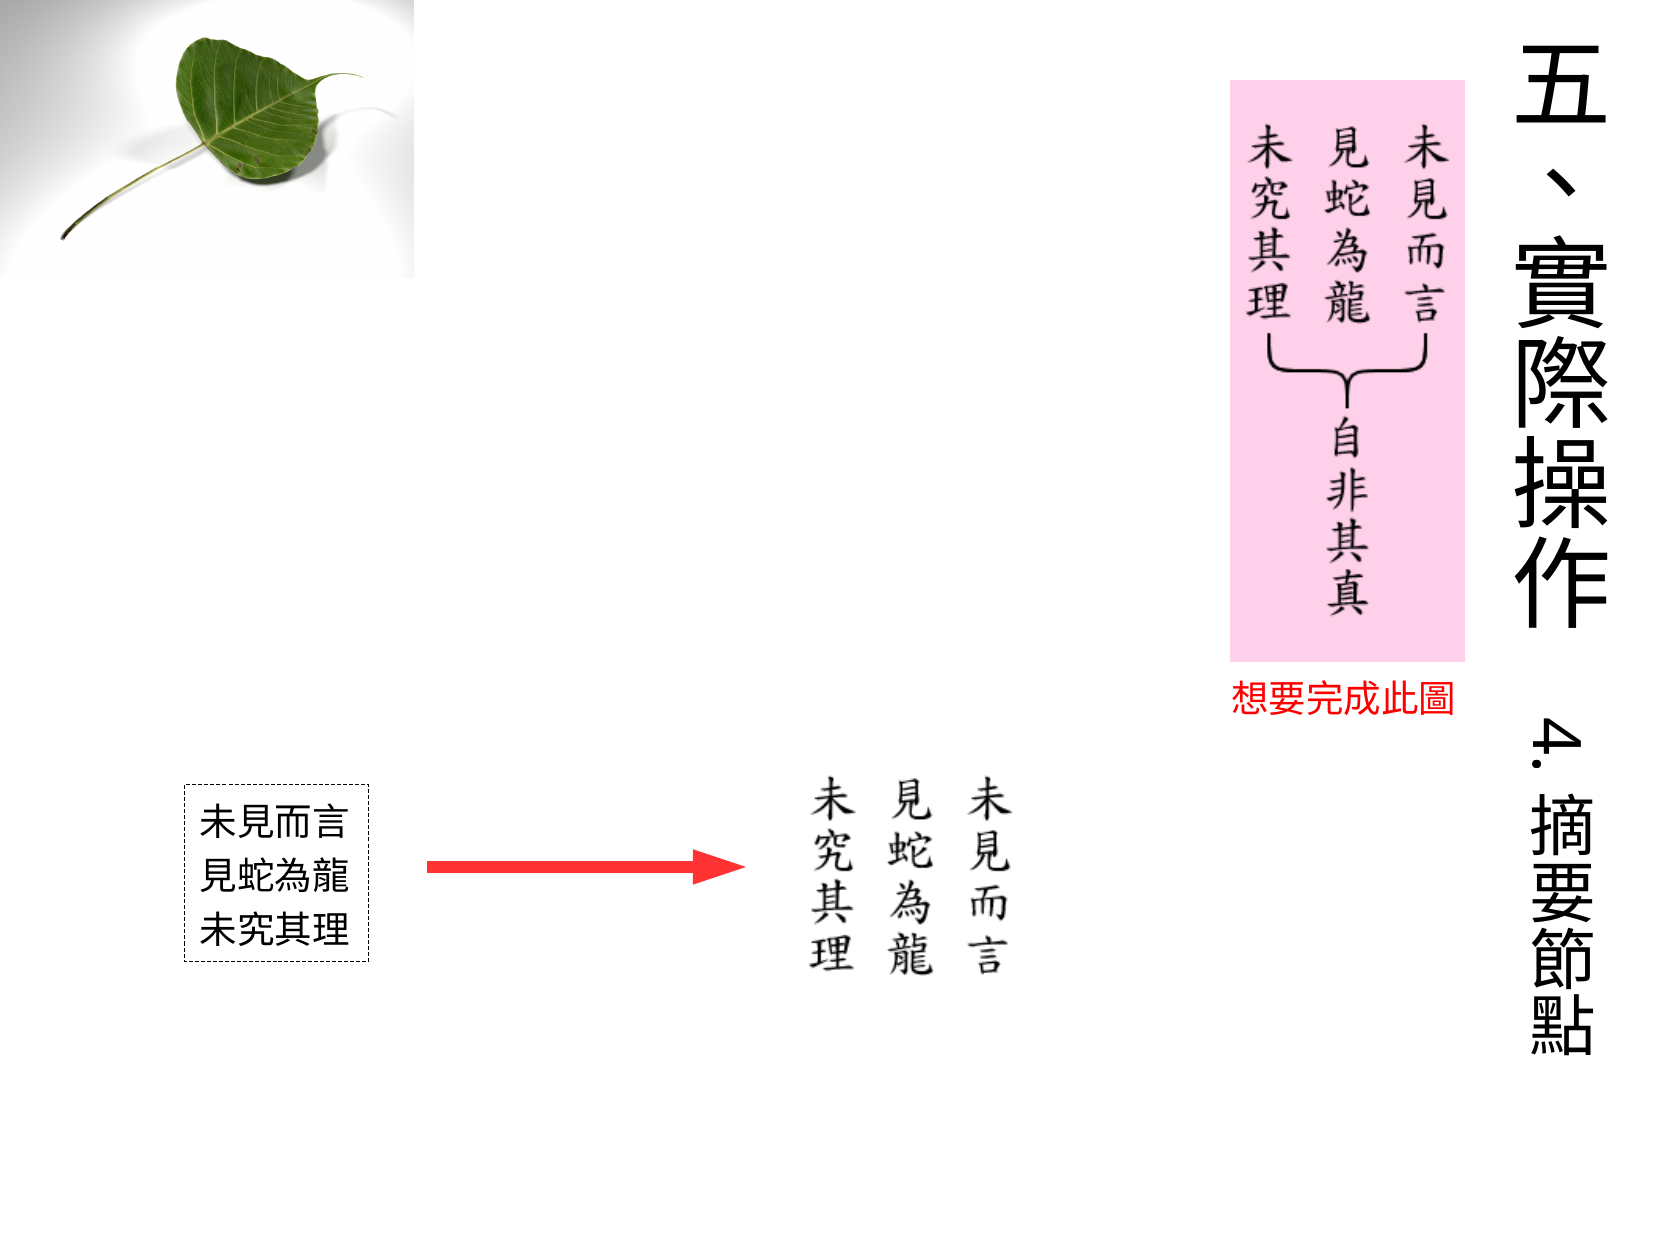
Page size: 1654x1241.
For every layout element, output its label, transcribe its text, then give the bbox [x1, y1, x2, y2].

picture [0, 0, 414, 278]
text_box 4.摘要節點 [1511, 702, 1619, 1075]
text_box 想要完成此圖 [1216, 661, 1477, 739]
picture [1230, 80, 1465, 661]
picture [793, 732, 1028, 1023]
text_box 未見而言 見蛇為龍 未究其理 [184, 784, 369, 935]
text_box 五、實際操作 [1488, 17, 1642, 650]
